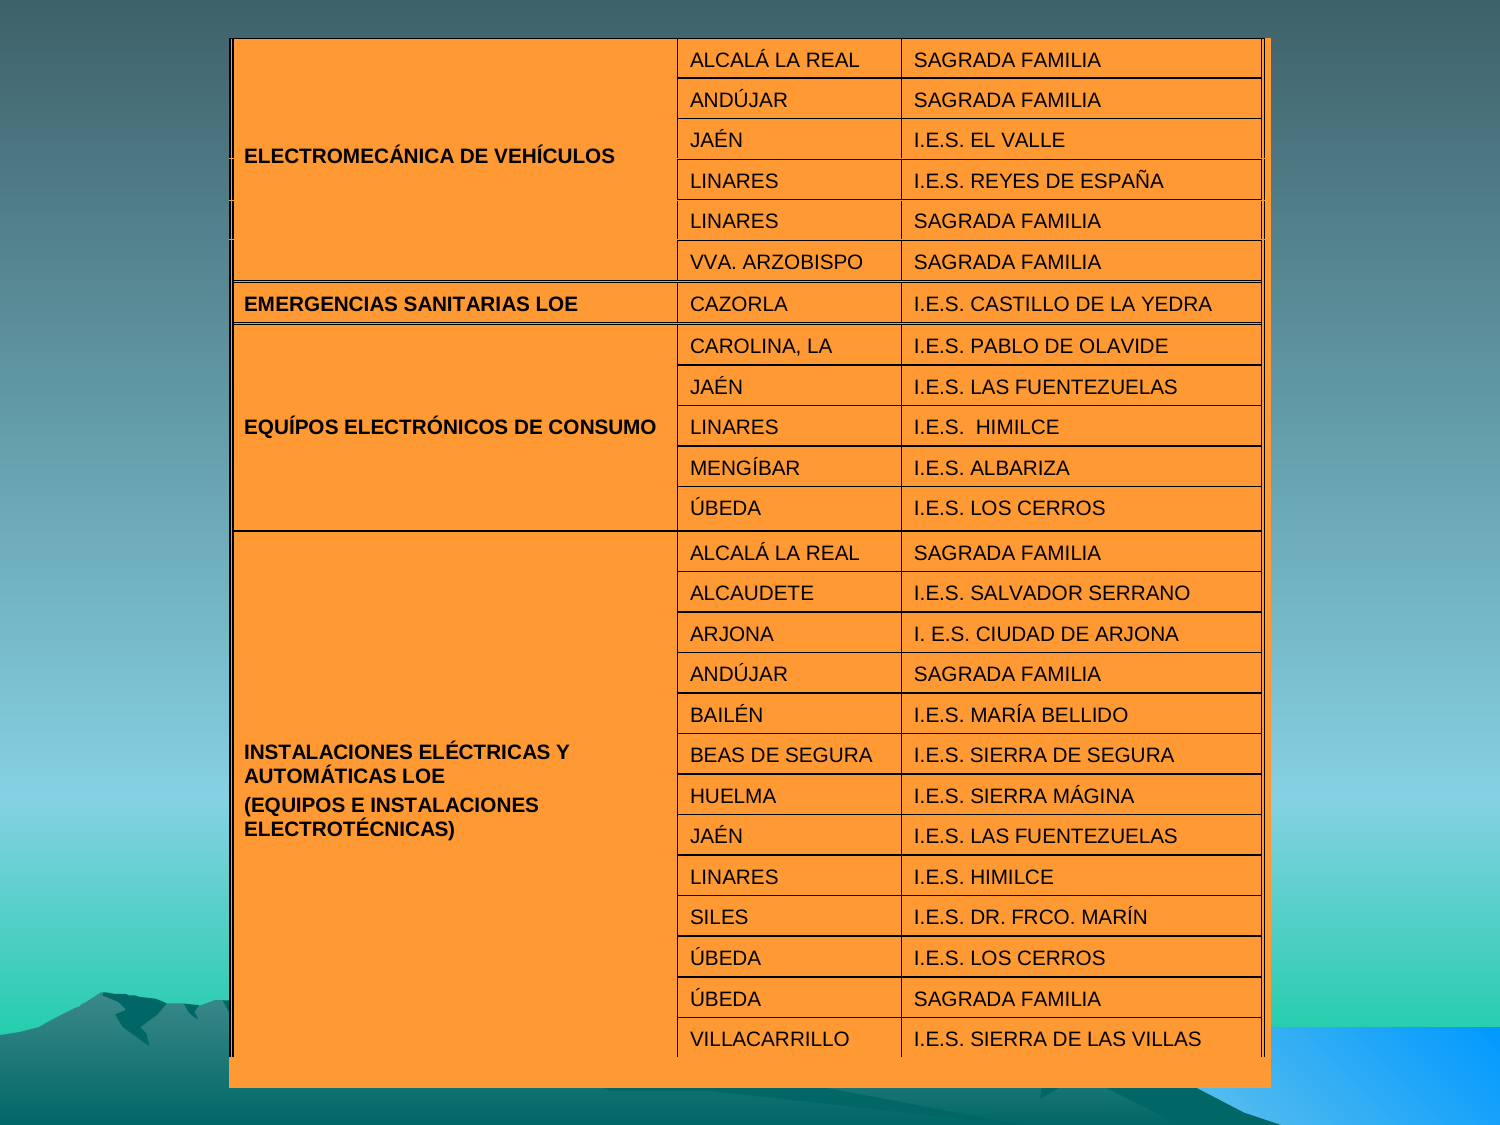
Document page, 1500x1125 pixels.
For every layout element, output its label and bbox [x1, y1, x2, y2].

chart [229, 37, 1272, 1088]
